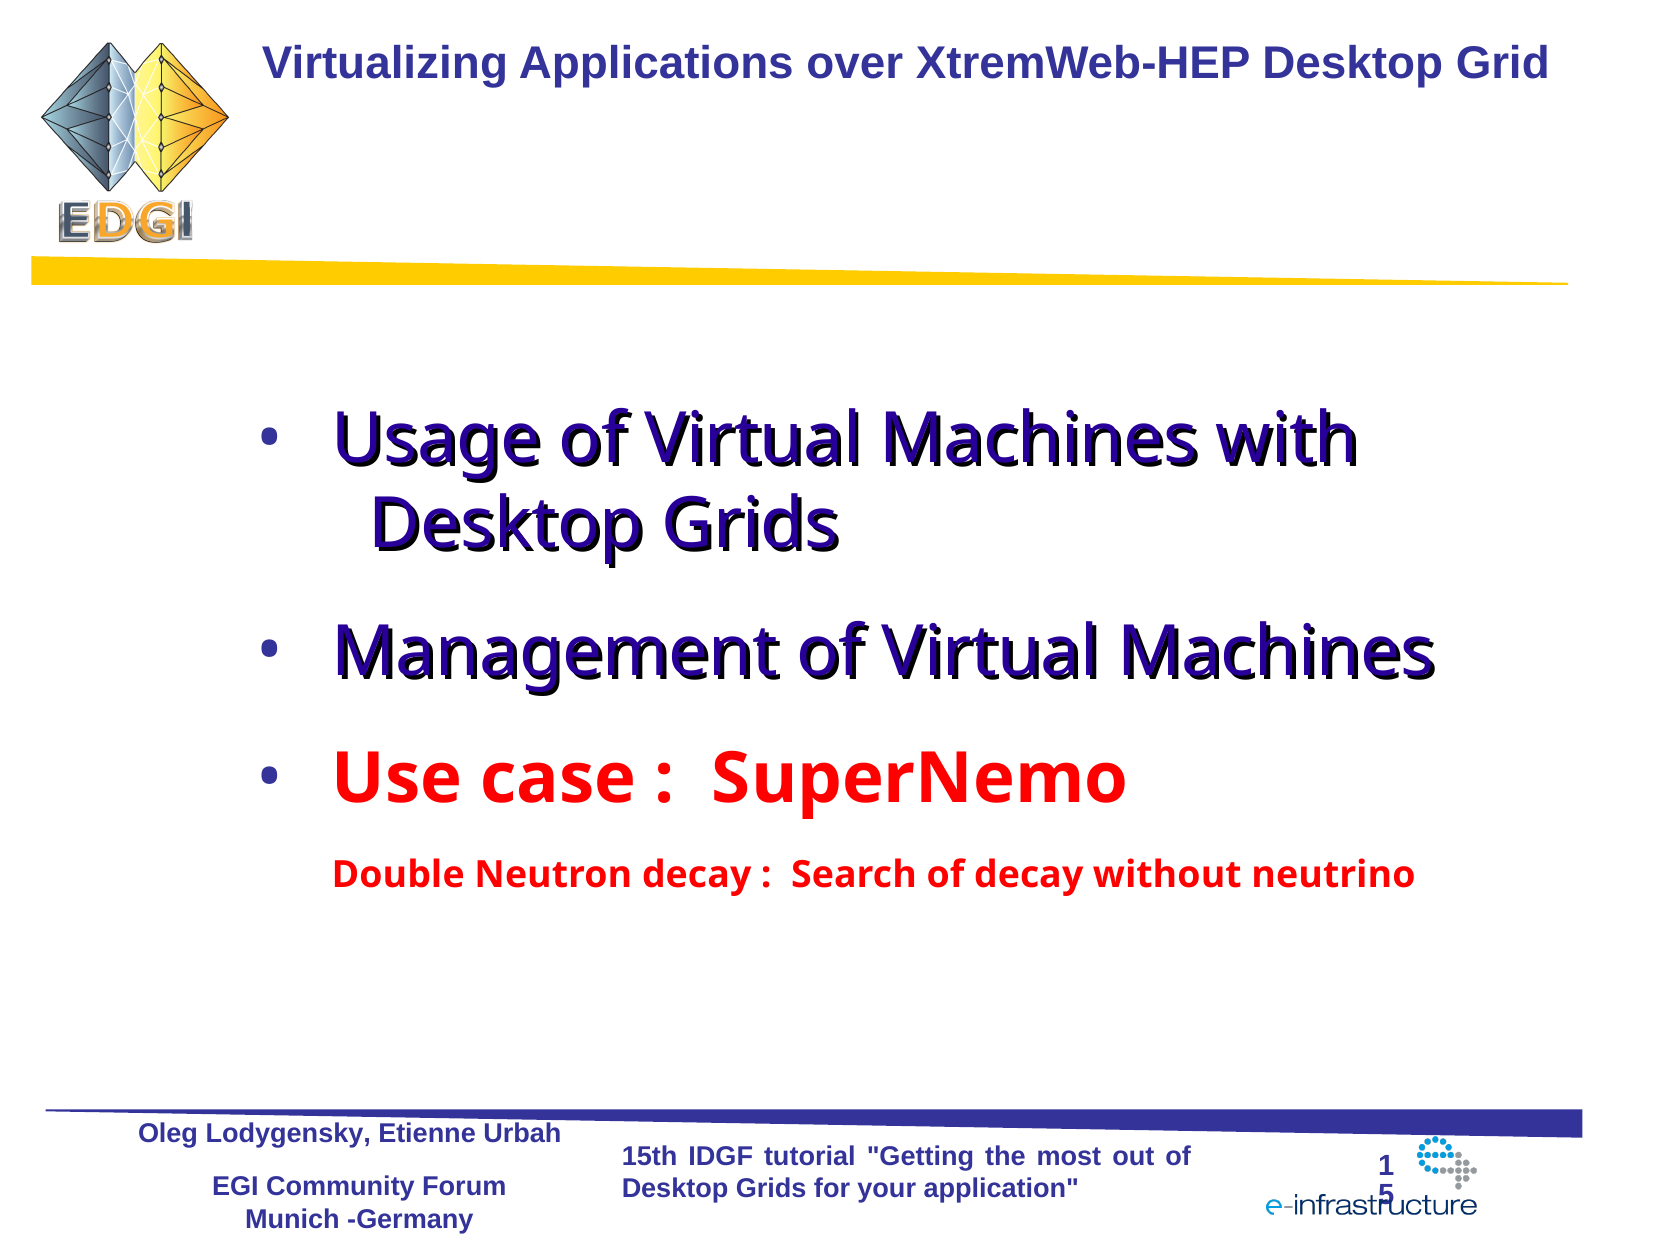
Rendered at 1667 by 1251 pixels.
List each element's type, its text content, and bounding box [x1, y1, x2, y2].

title Virtualizing Applications over XtremWeb-HEP Desktop Grid Use case : SuperNemo [229, 24, 1584, 272]
list Usage of Virtual Machines with Desktop Grids Management of Virtual Machines Use case : SuperNemo Double Neutron decay : Search of decay without neutrino [242, 383, 1480, 986]
picture [1266, 1136, 1477, 1215]
picture [31, 37, 229, 249]
